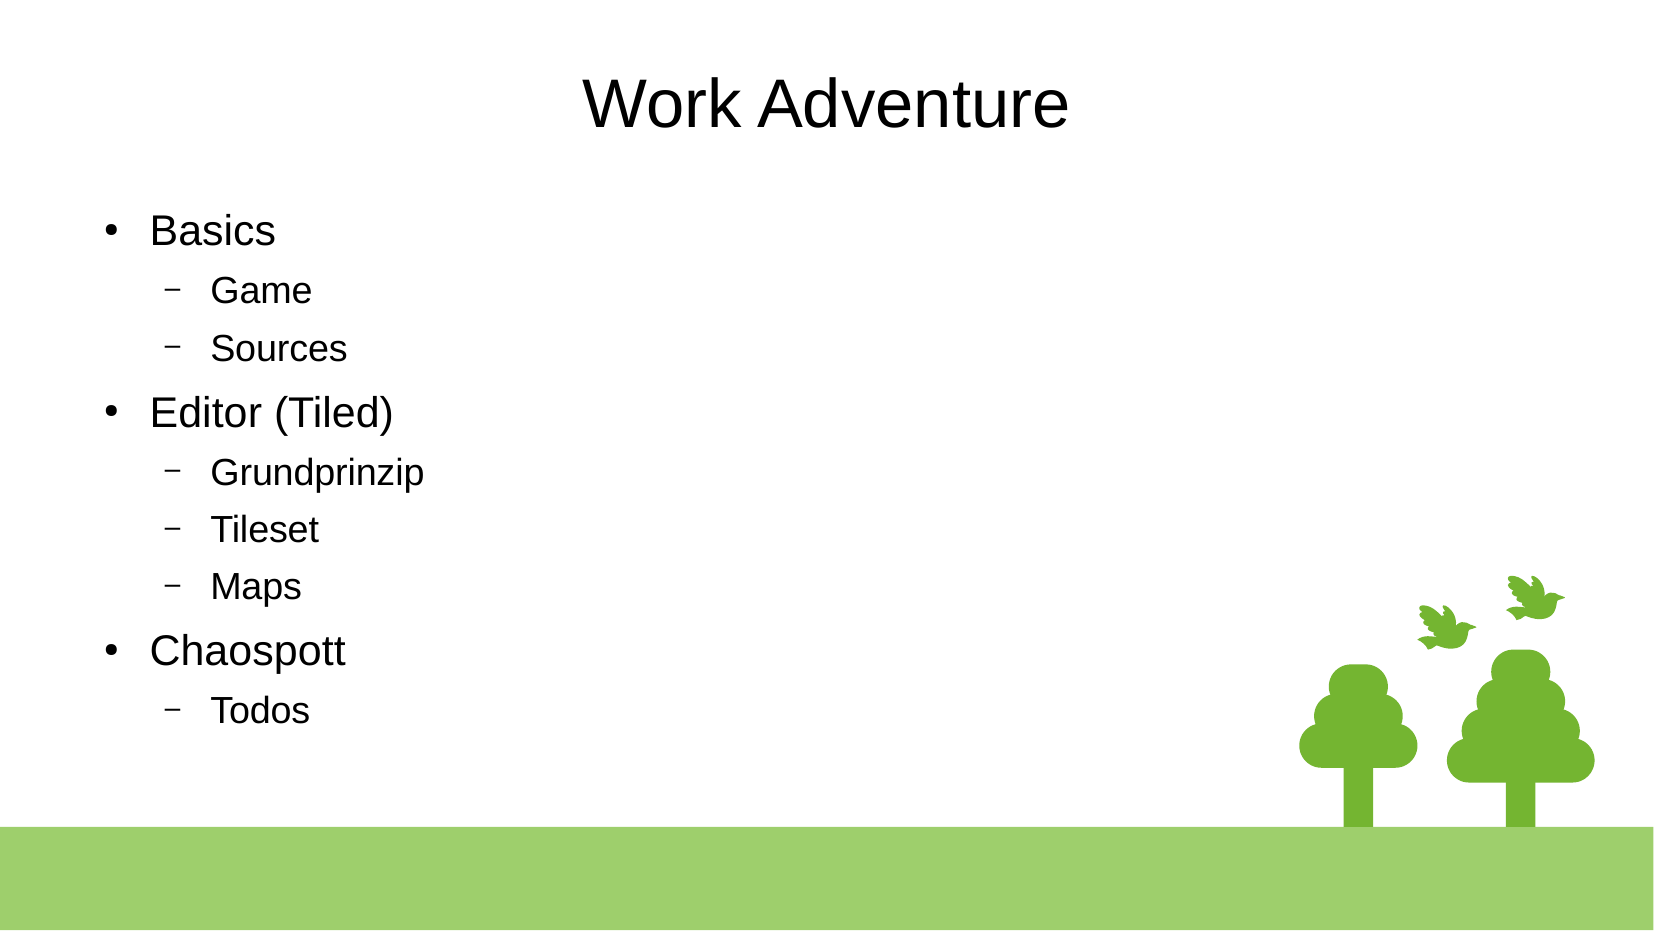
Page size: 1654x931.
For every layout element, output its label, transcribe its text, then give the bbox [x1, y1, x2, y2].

list Basics Game Sources Editor (Tiled) Grundprinzip Tileset Maps Chaospott Todos [88, 206, 1565, 739]
title Work Adventure [88, 29, 1565, 178]
